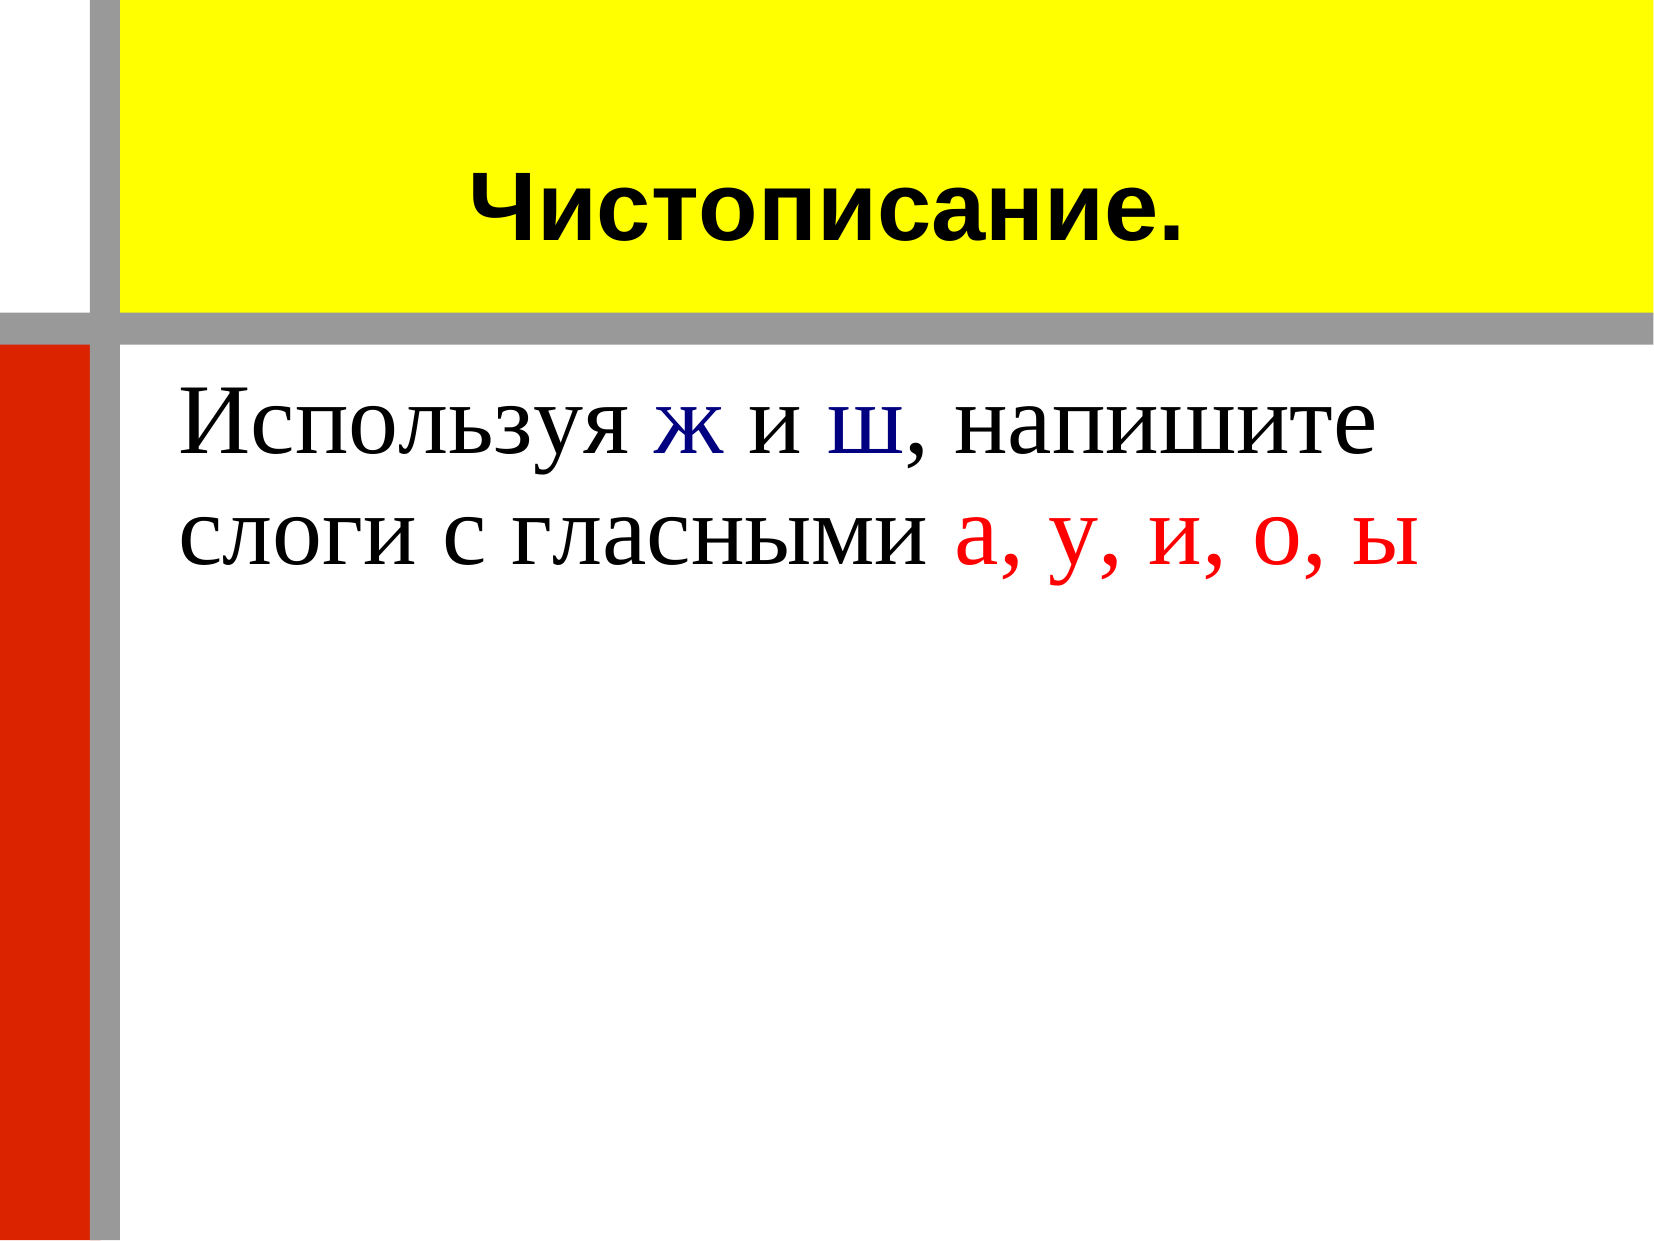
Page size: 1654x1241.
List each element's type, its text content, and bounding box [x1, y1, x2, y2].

list Используя ж и ш, напишите слоги с гласными а, у, и, о, ы [178, 364, 1570, 1147]
title Чистописание. [121, 102, 1534, 310]
